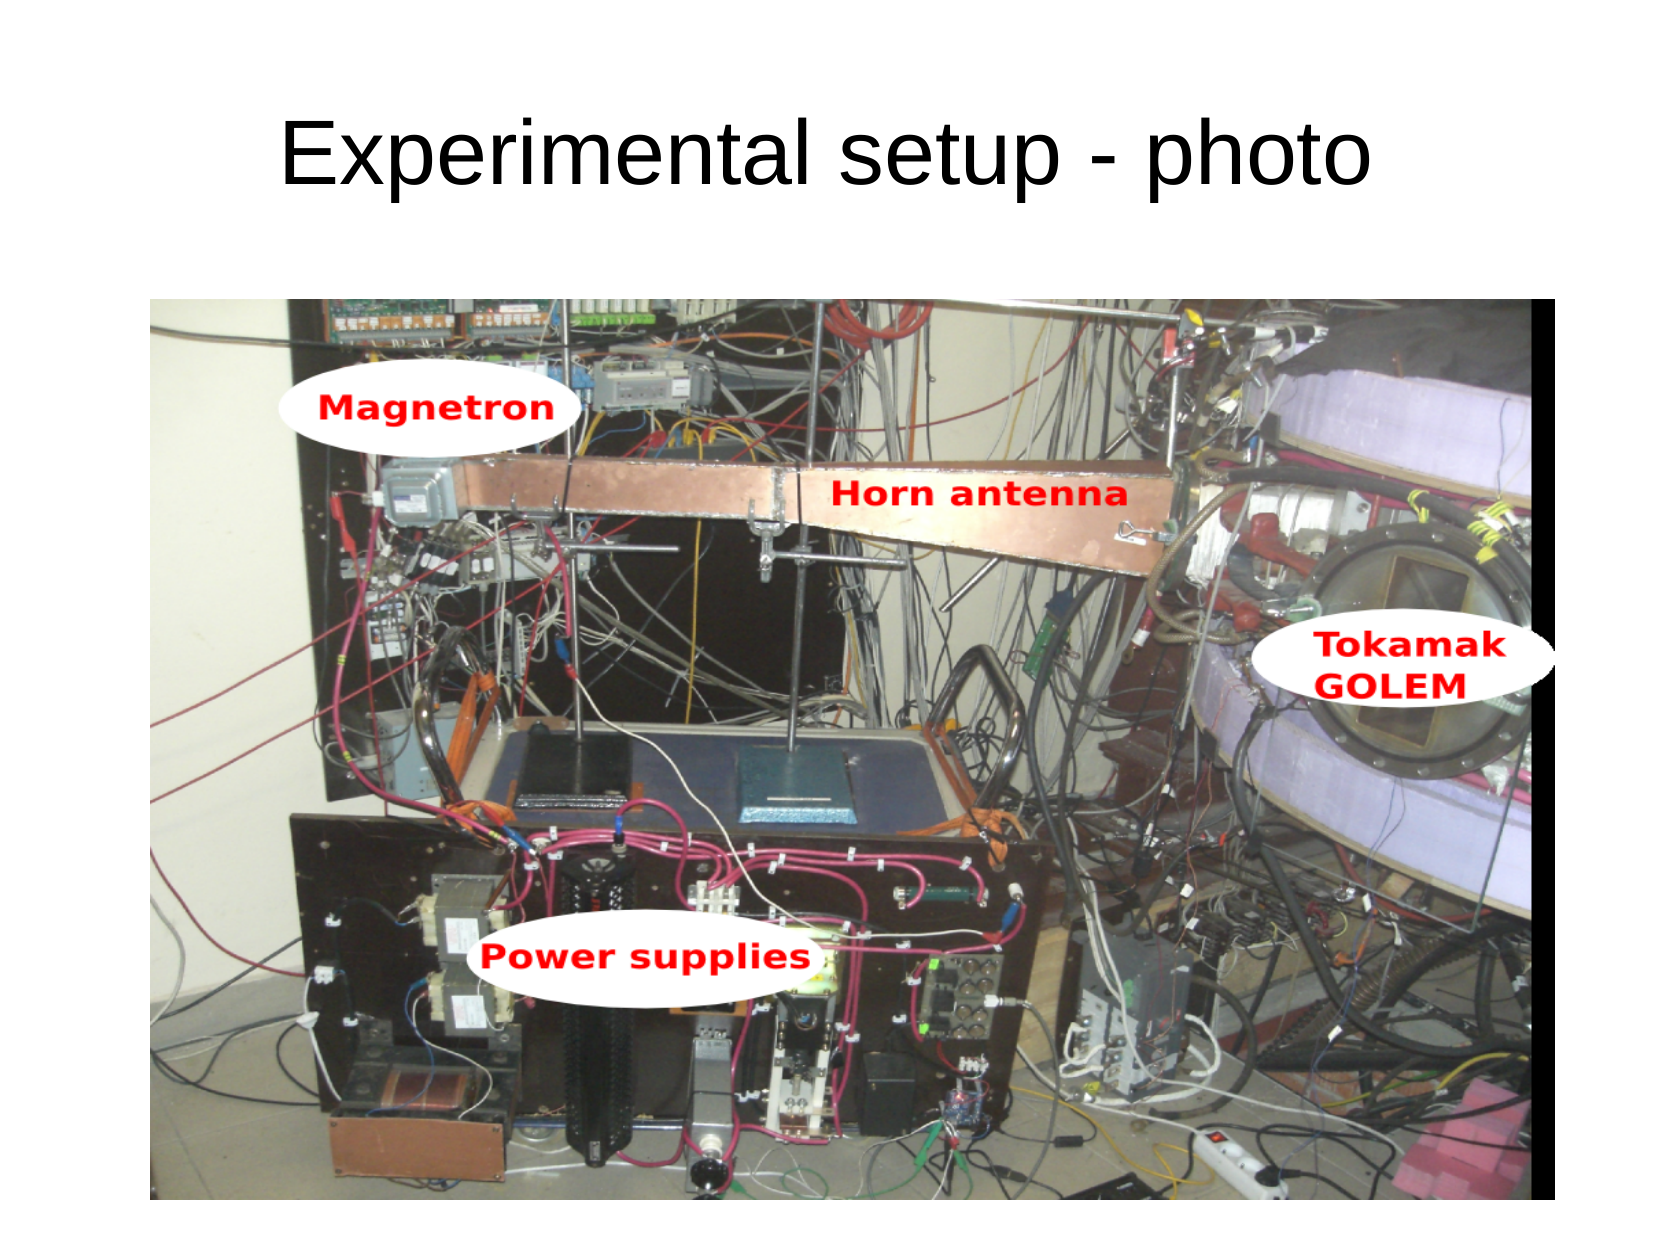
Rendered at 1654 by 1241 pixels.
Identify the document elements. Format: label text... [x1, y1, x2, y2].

picture [150, 299, 1555, 1200]
title Experimental setup - photo [82, 49, 1571, 257]
